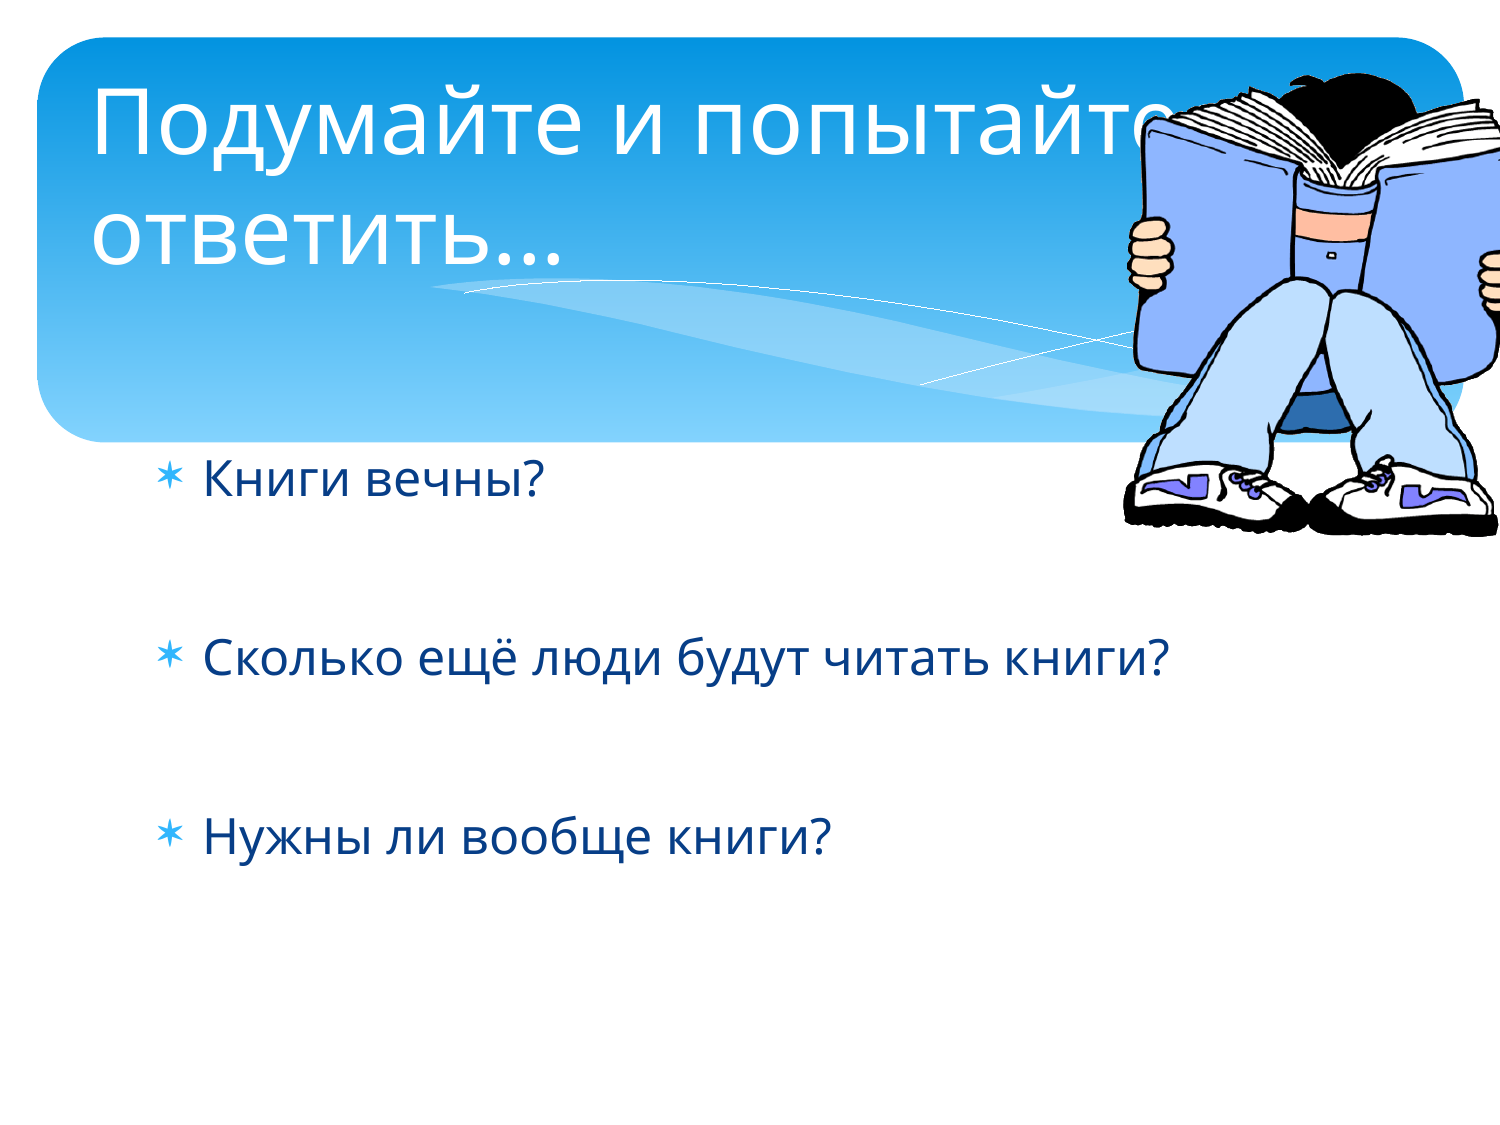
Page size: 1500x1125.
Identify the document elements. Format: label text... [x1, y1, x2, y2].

picture [1003, 58, 1500, 549]
title Подумайте и попытайтесь ответить... [75, 55, 1425, 261]
list Книги вечны? Сколько ещё люди будут читать книги? Нужны ли вообще книги? [143, 438, 1359, 1005]
